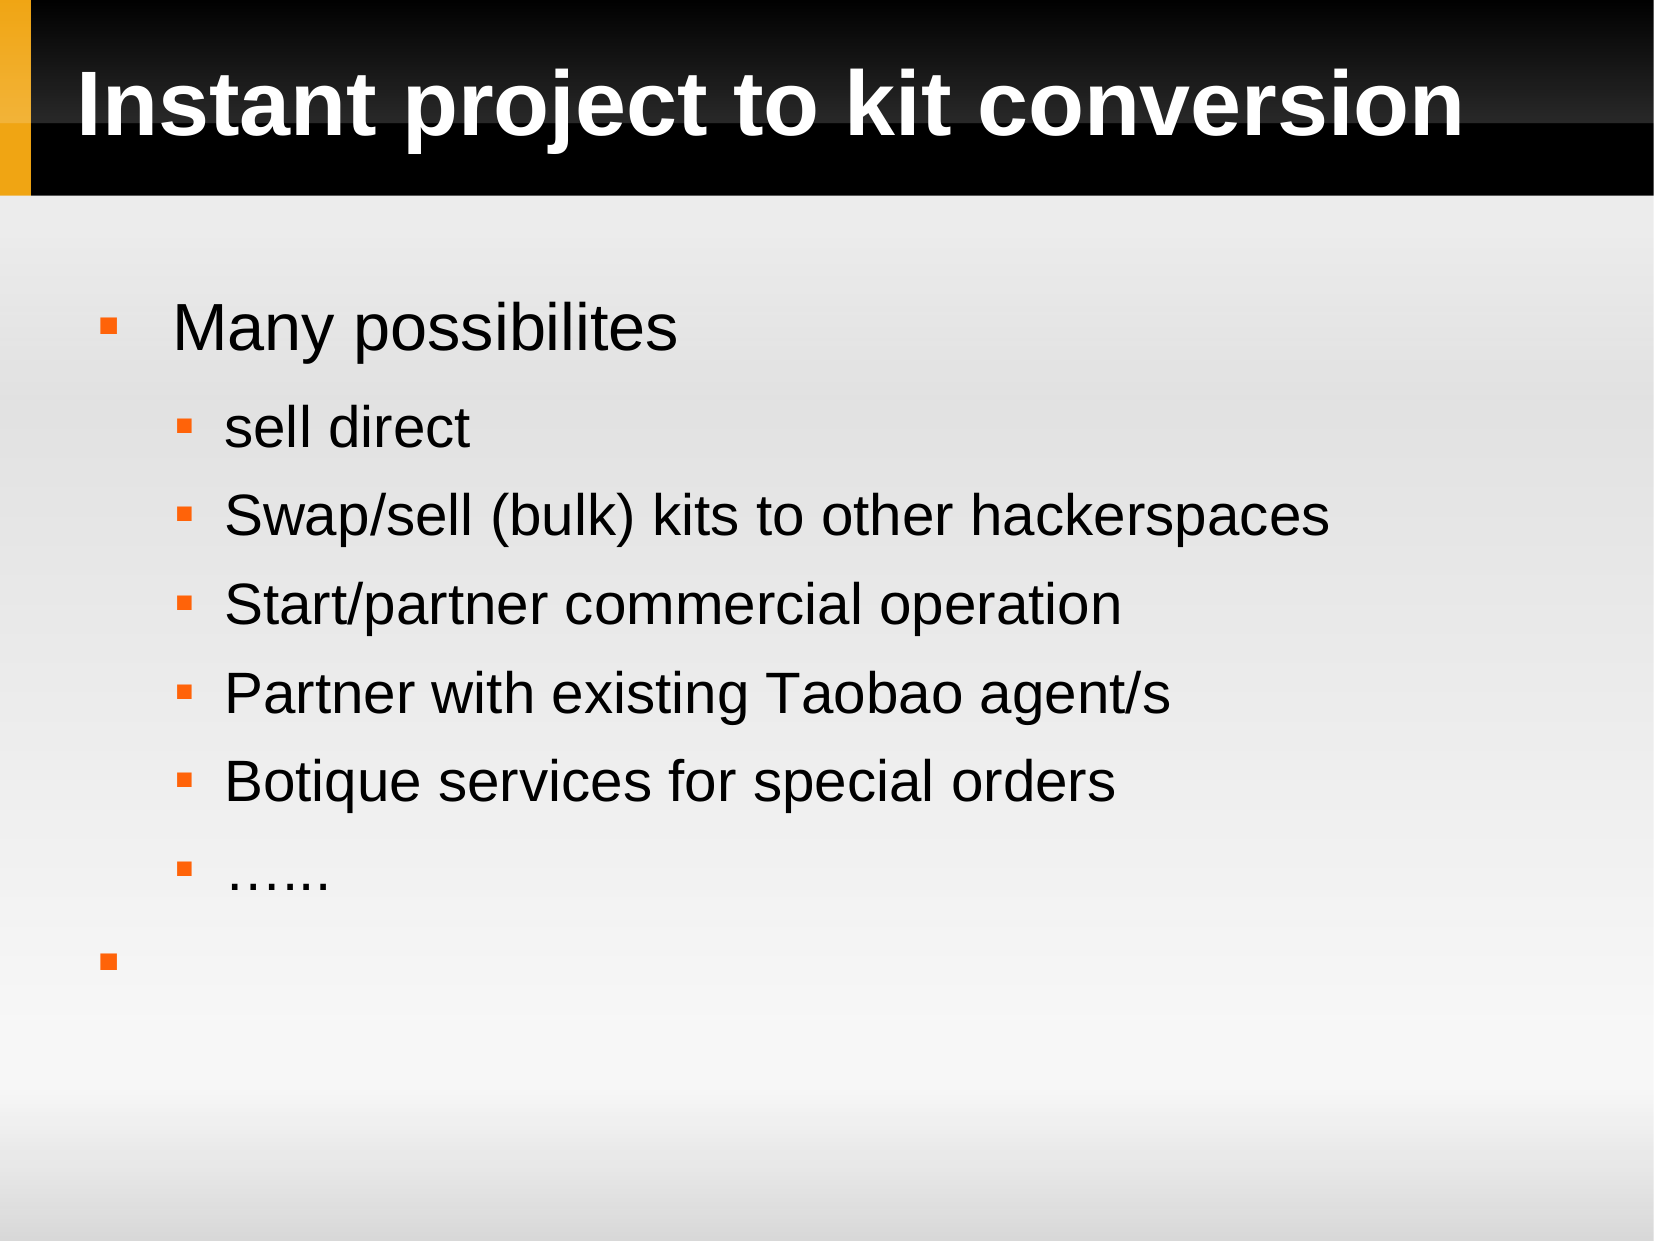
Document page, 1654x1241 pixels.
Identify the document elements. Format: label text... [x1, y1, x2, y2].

list Many possibilites sell direct Swap/sell (bulk) kits to other hackerspaces Start/partner commercial operation Partner with existing Taobao agent/s Botique services for special orders …... [82, 290, 1571, 1109]
picture [0, 0, 1654, 1241]
title Instant project to kit conversion [76, 0, 1565, 208]
